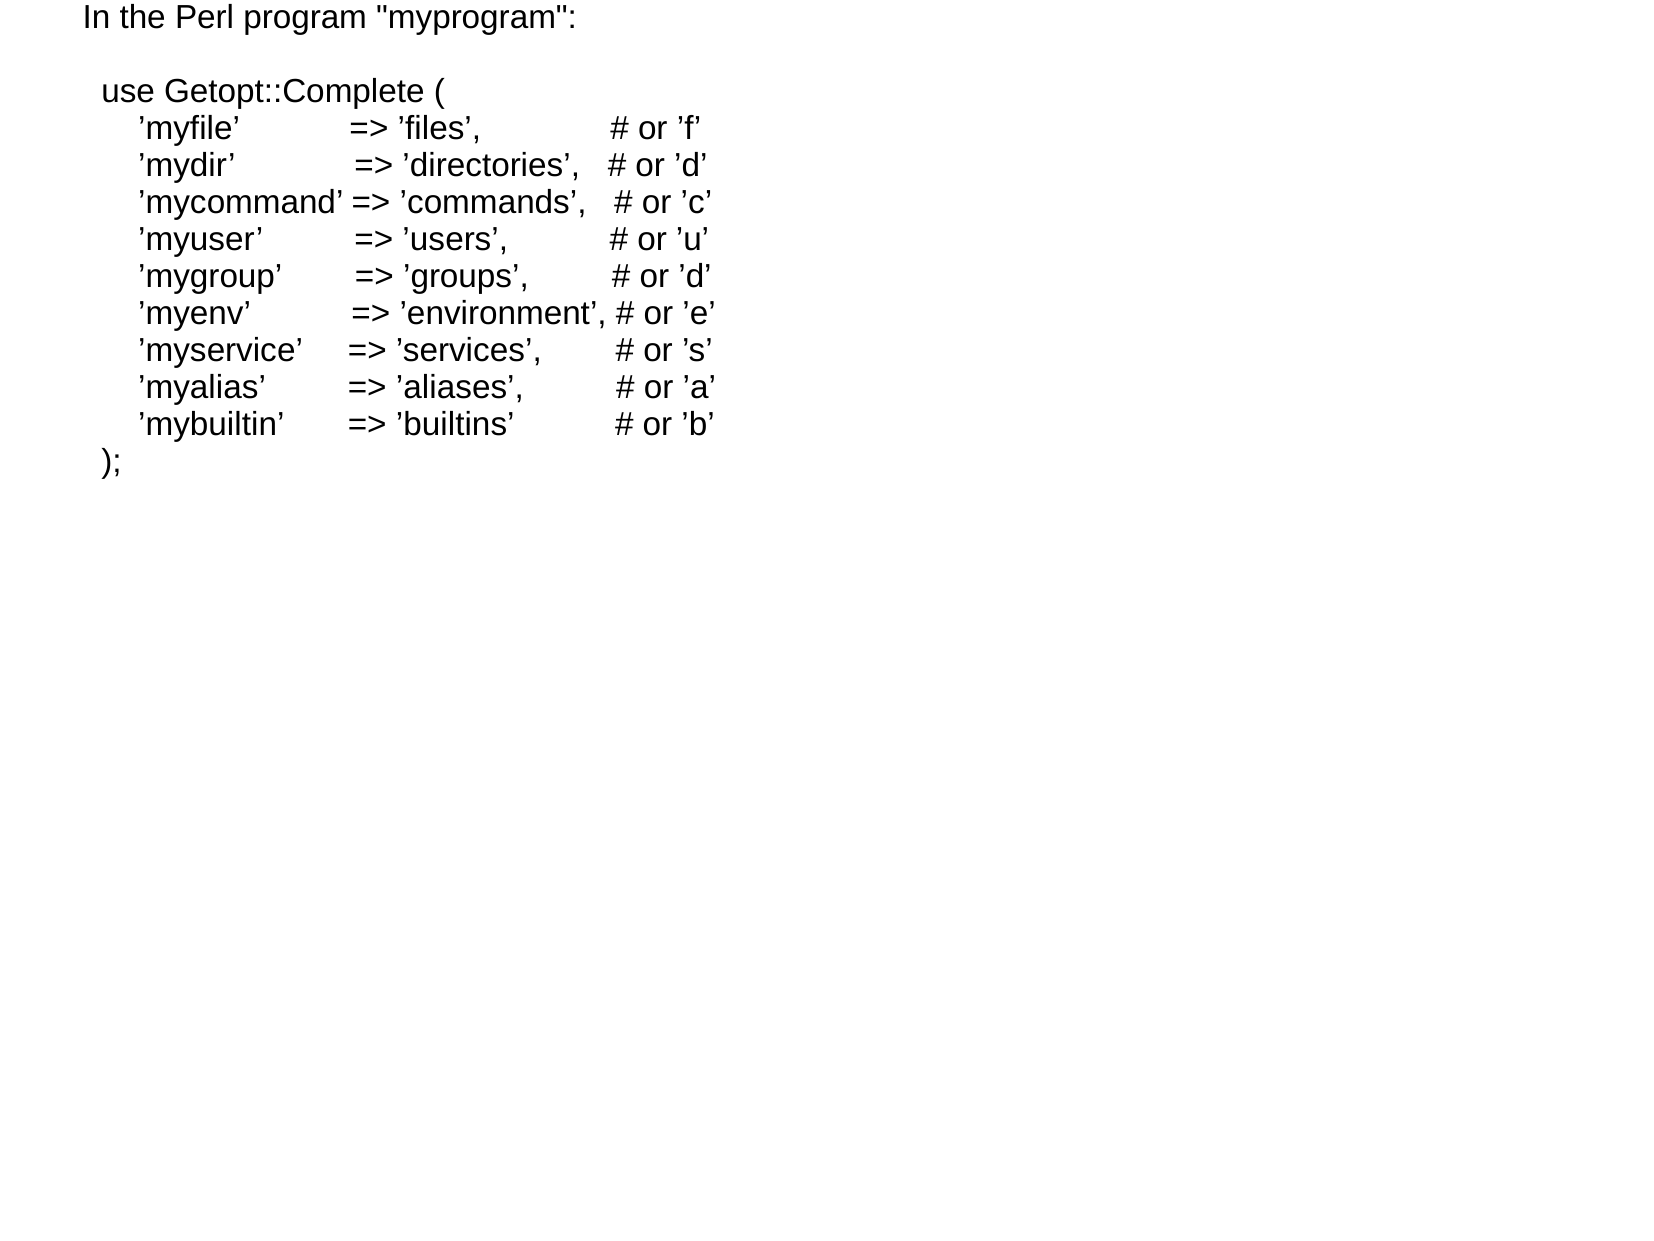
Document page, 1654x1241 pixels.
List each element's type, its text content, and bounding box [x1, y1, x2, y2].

subtitle In the Perl program "myprogram": use Getopt::Complete ( ’myfile’ => ’files’, # or ’f’ ’mydir’ => ’directories’, # or ’d’ ’mycommand’ => ’commands’, # or ’c’ ’myuser’ => ’users’, # or ’u’ ’mygroup’ => ’groups’, # or ’d’ ’myenv’ => ’environment’, # or ’e’ ’myservice’ => ’services’, # or ’s’ ’myalias’ => ’aliases’, # or ’a’ ’mybuiltin’ => ’builtins’ # or ’b’ ); [82, 0, 1571, 1058]
